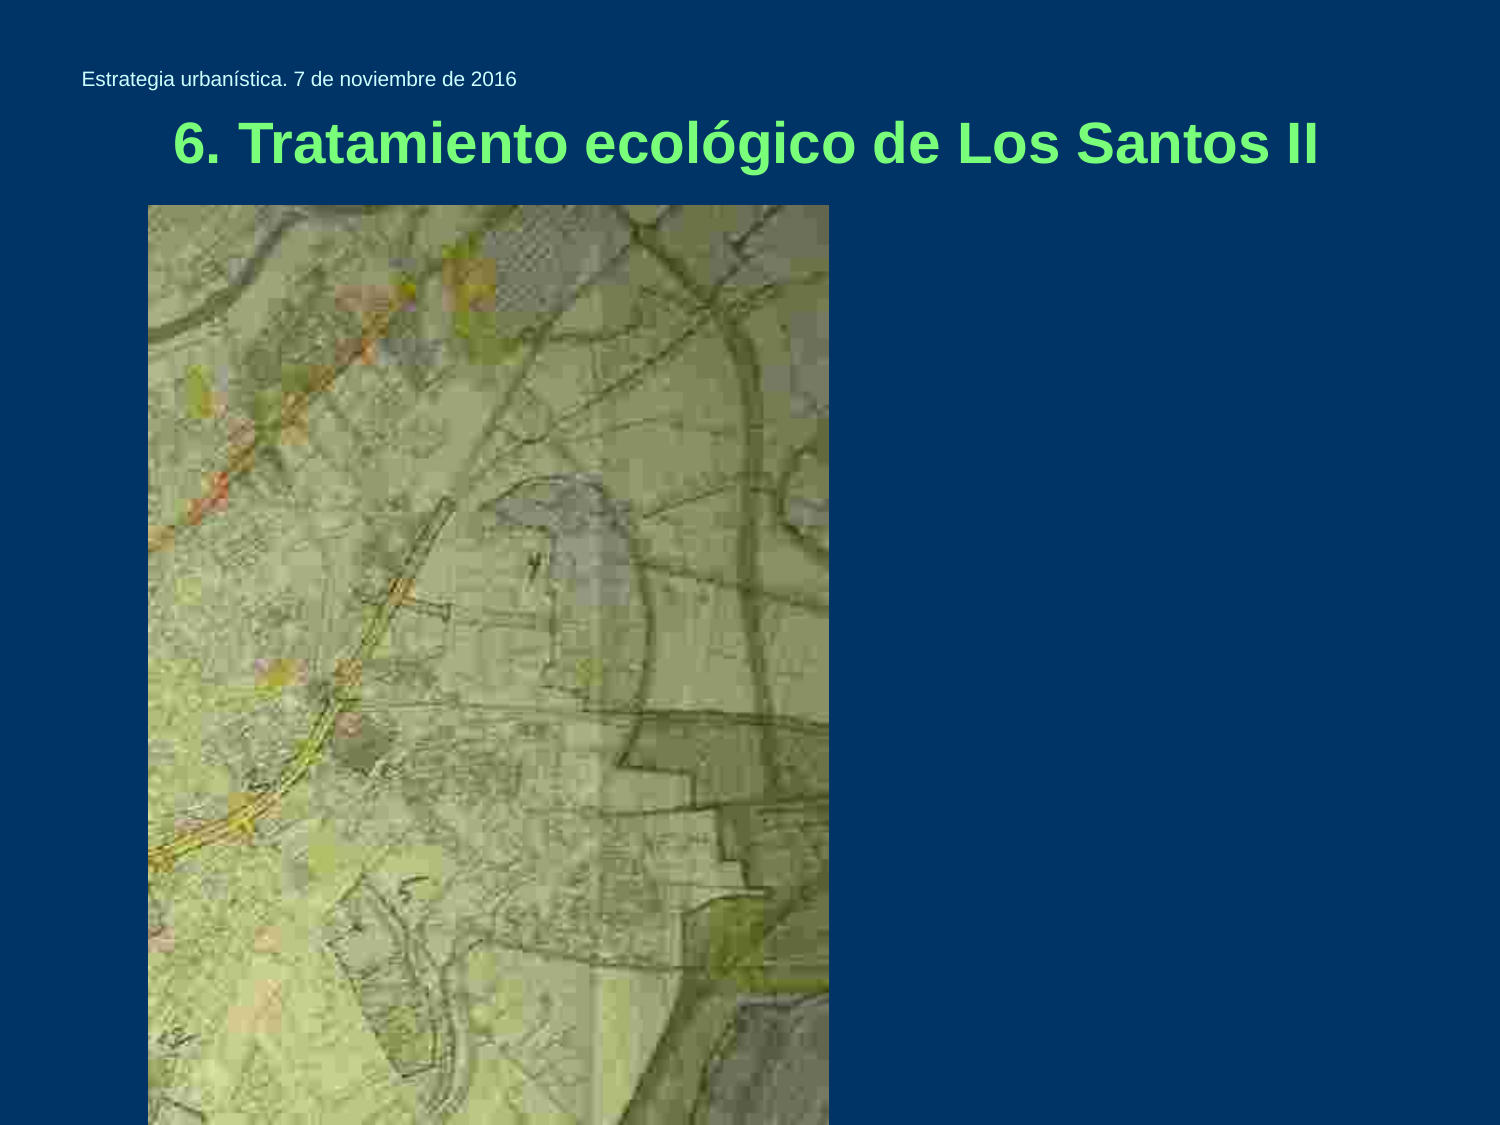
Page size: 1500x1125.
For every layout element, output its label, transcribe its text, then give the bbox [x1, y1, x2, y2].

picture [148, 205, 829, 1125]
text_box Estrategia urbanística. 7 de noviembre de 2016 [66, 57, 532, 98]
text_box 6. Tratamiento ecológico de Los Santos II [158, 98, 1352, 183]
